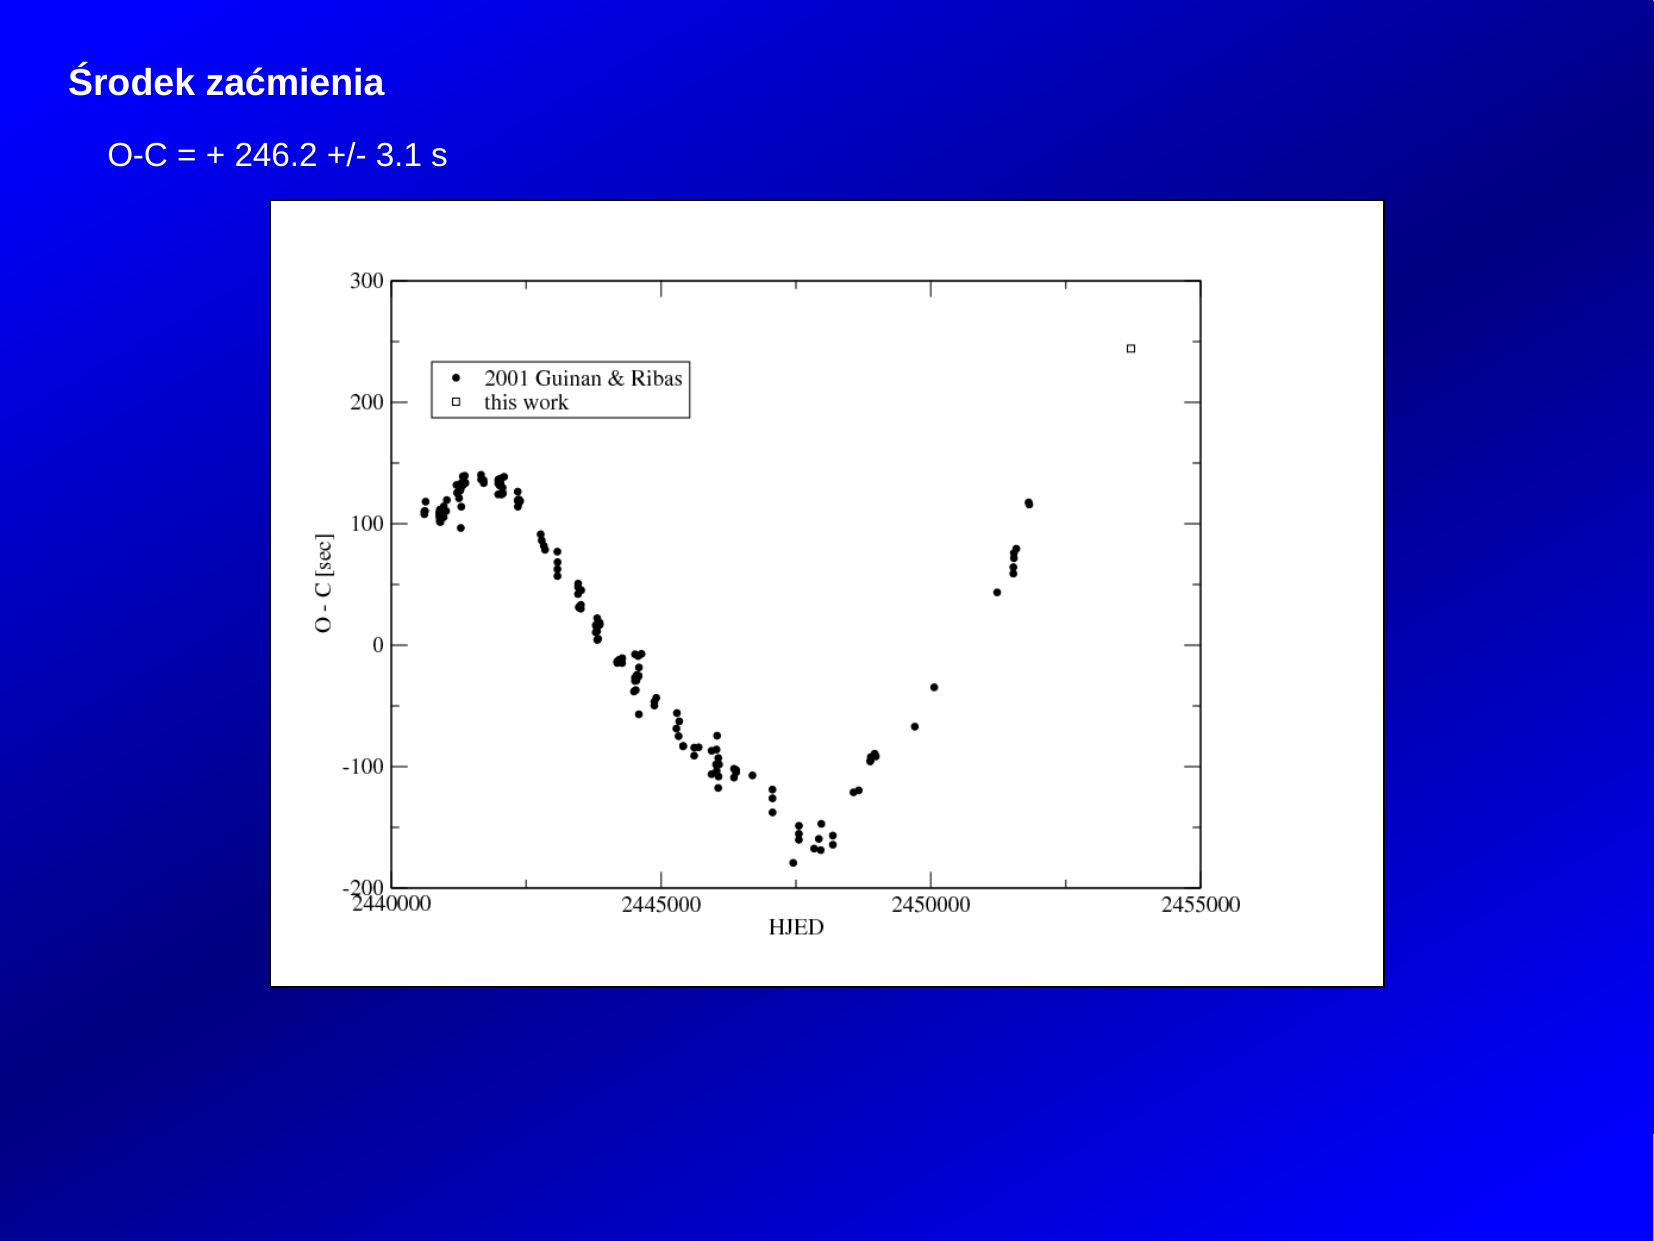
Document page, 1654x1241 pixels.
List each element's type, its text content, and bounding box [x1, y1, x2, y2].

picture [270, 200, 1384, 987]
text_box O-C = + 246.2 +/- 3.1 s [80, 125, 464, 181]
text_box Środek zaćmienia [40, 50, 400, 111]
